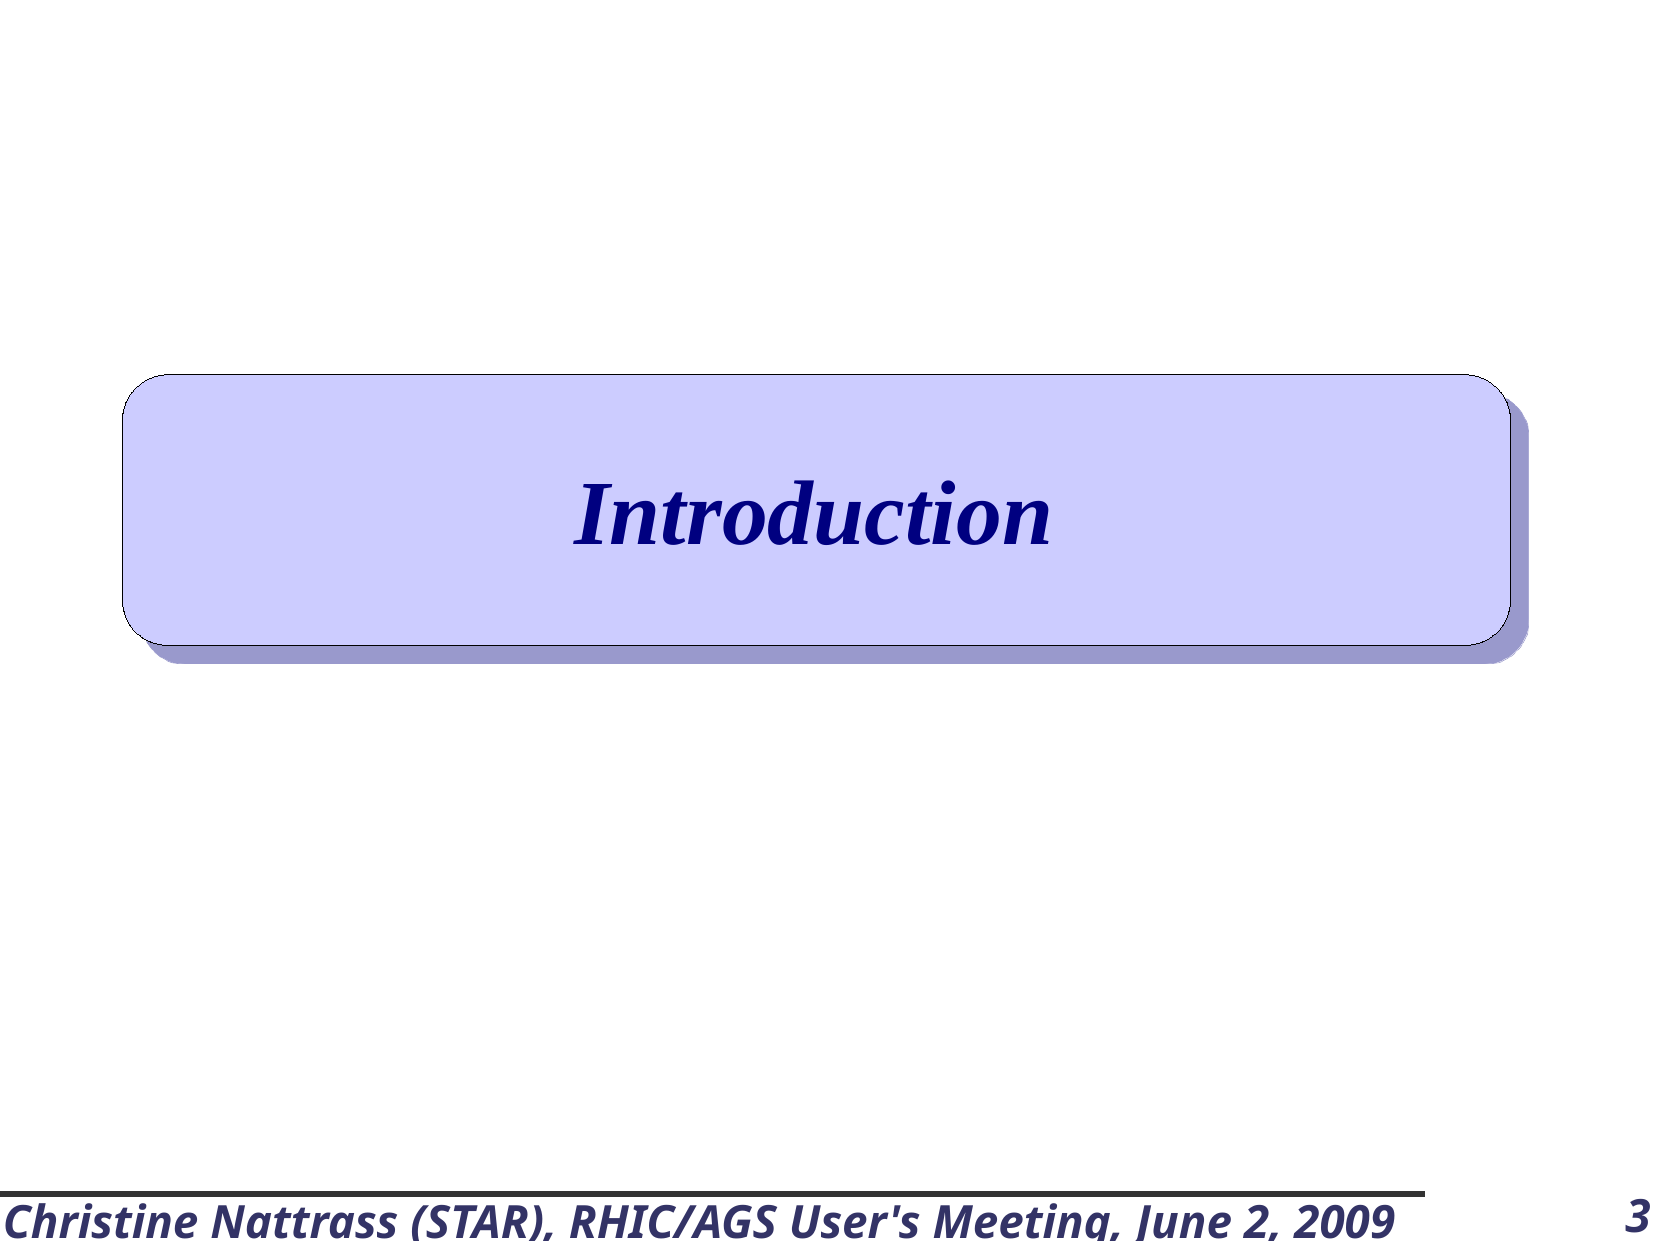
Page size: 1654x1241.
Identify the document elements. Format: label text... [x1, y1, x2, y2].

text_box [1506, 400, 1511, 620]
title Introduction [122, 373, 1506, 653]
